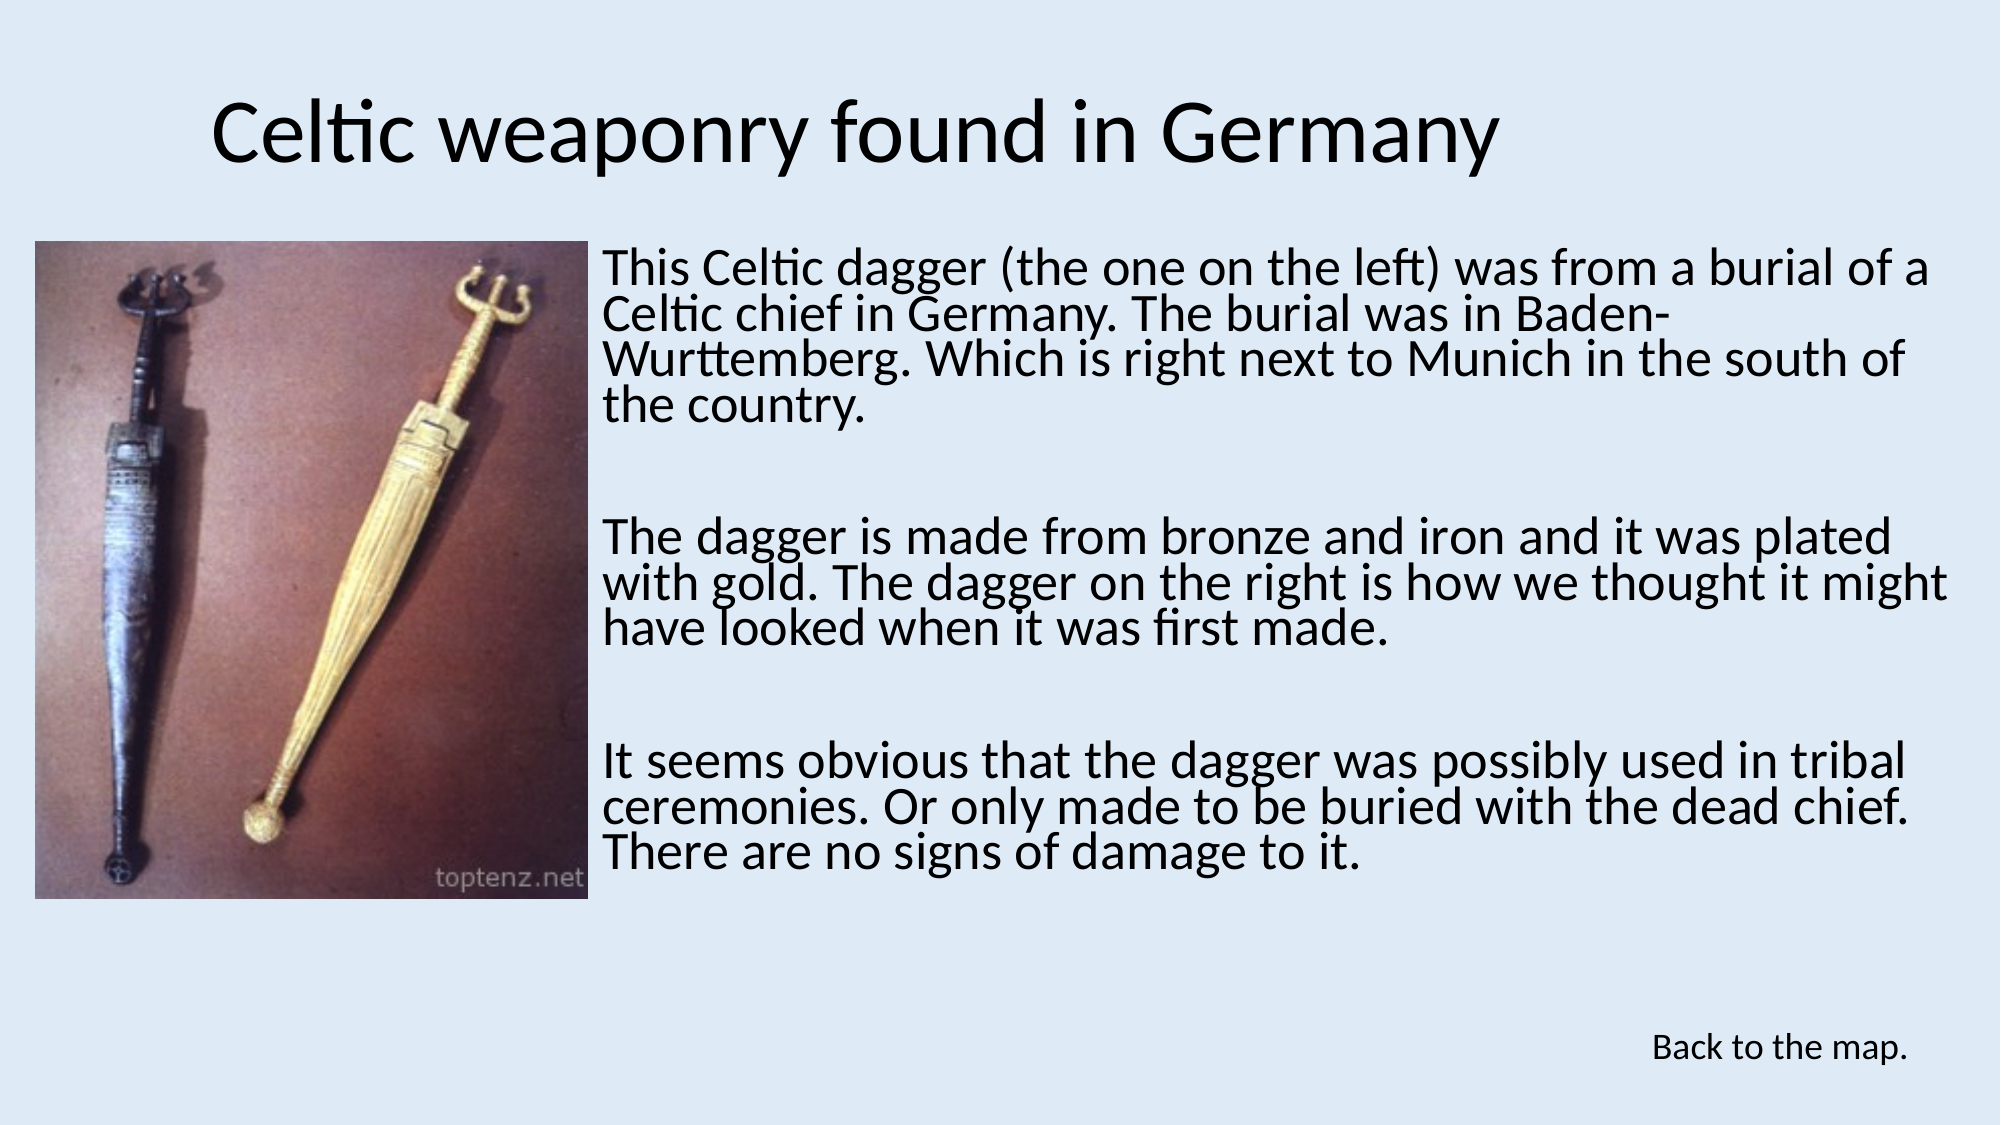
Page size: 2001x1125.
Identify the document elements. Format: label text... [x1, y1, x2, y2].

title Celtic weaponry found in Germany [196, 24, 1704, 241]
list This Celtic dagger (the one on the left) was from a burial of a Celtic chief in Germany. The burial was in Baden-Wurttemberg. Which is right next to Munich in the south of the country. The dagger is made from bronze and iron and it was plated with gold. The dagger on the right is how we thought it might have looked when it was first made. It seems obvious that the dagger was possibly used in tribal ceremonies. Or only made to be buried with the dead chief. There are no signs of damage to it. [587, 241, 1980, 956]
picture [35, 241, 588, 899]
text_box Back to the map. [1637, 1014, 1931, 1076]
